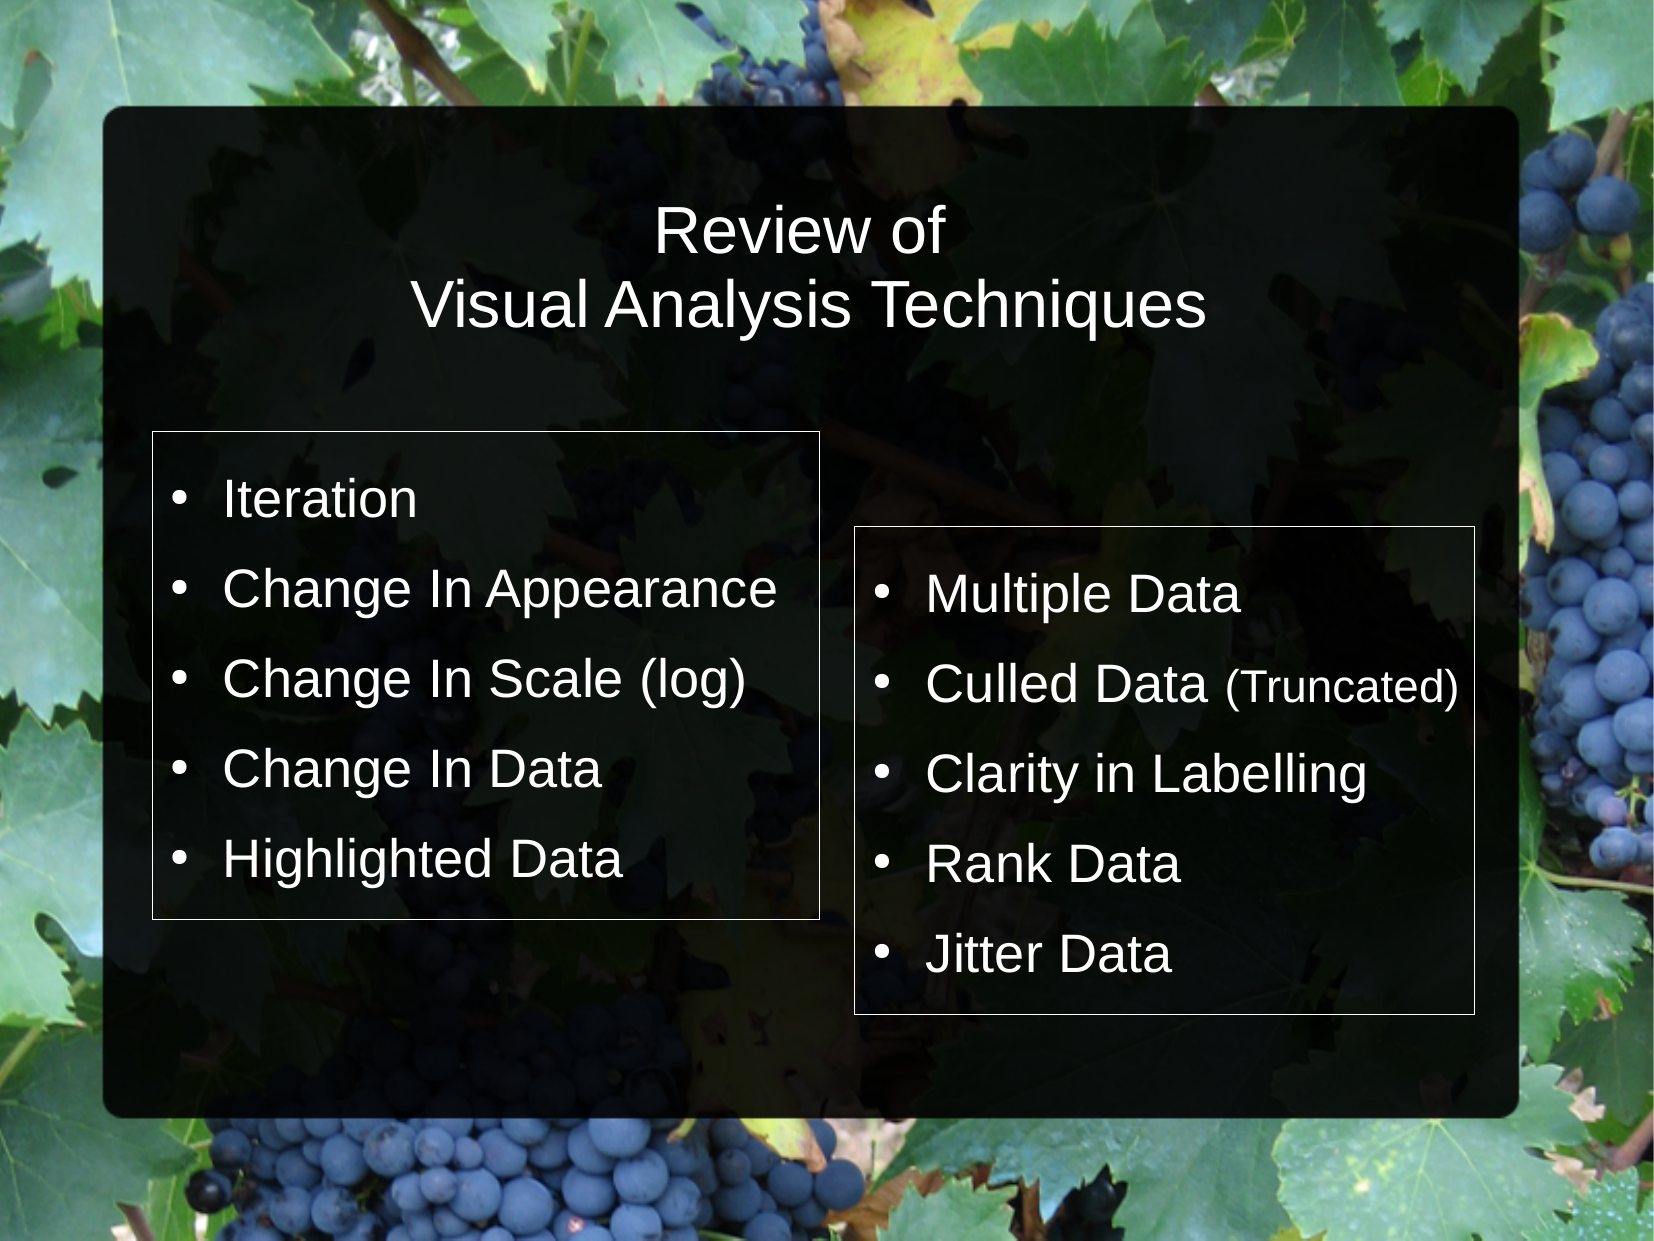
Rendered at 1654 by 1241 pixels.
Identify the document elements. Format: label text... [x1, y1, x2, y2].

title Review of Visual Analysis Techniques [380, 192, 1238, 343]
picture [0, 0, 1654, 1241]
list Iteration Change In Appearance Change In Scale (log) Change In Data Highlighted Data [152, 431, 820, 920]
list Multiple Data Culled Data (Truncated) Clarity in Labelling Rank Data Jitter Data [854, 526, 1475, 1015]
